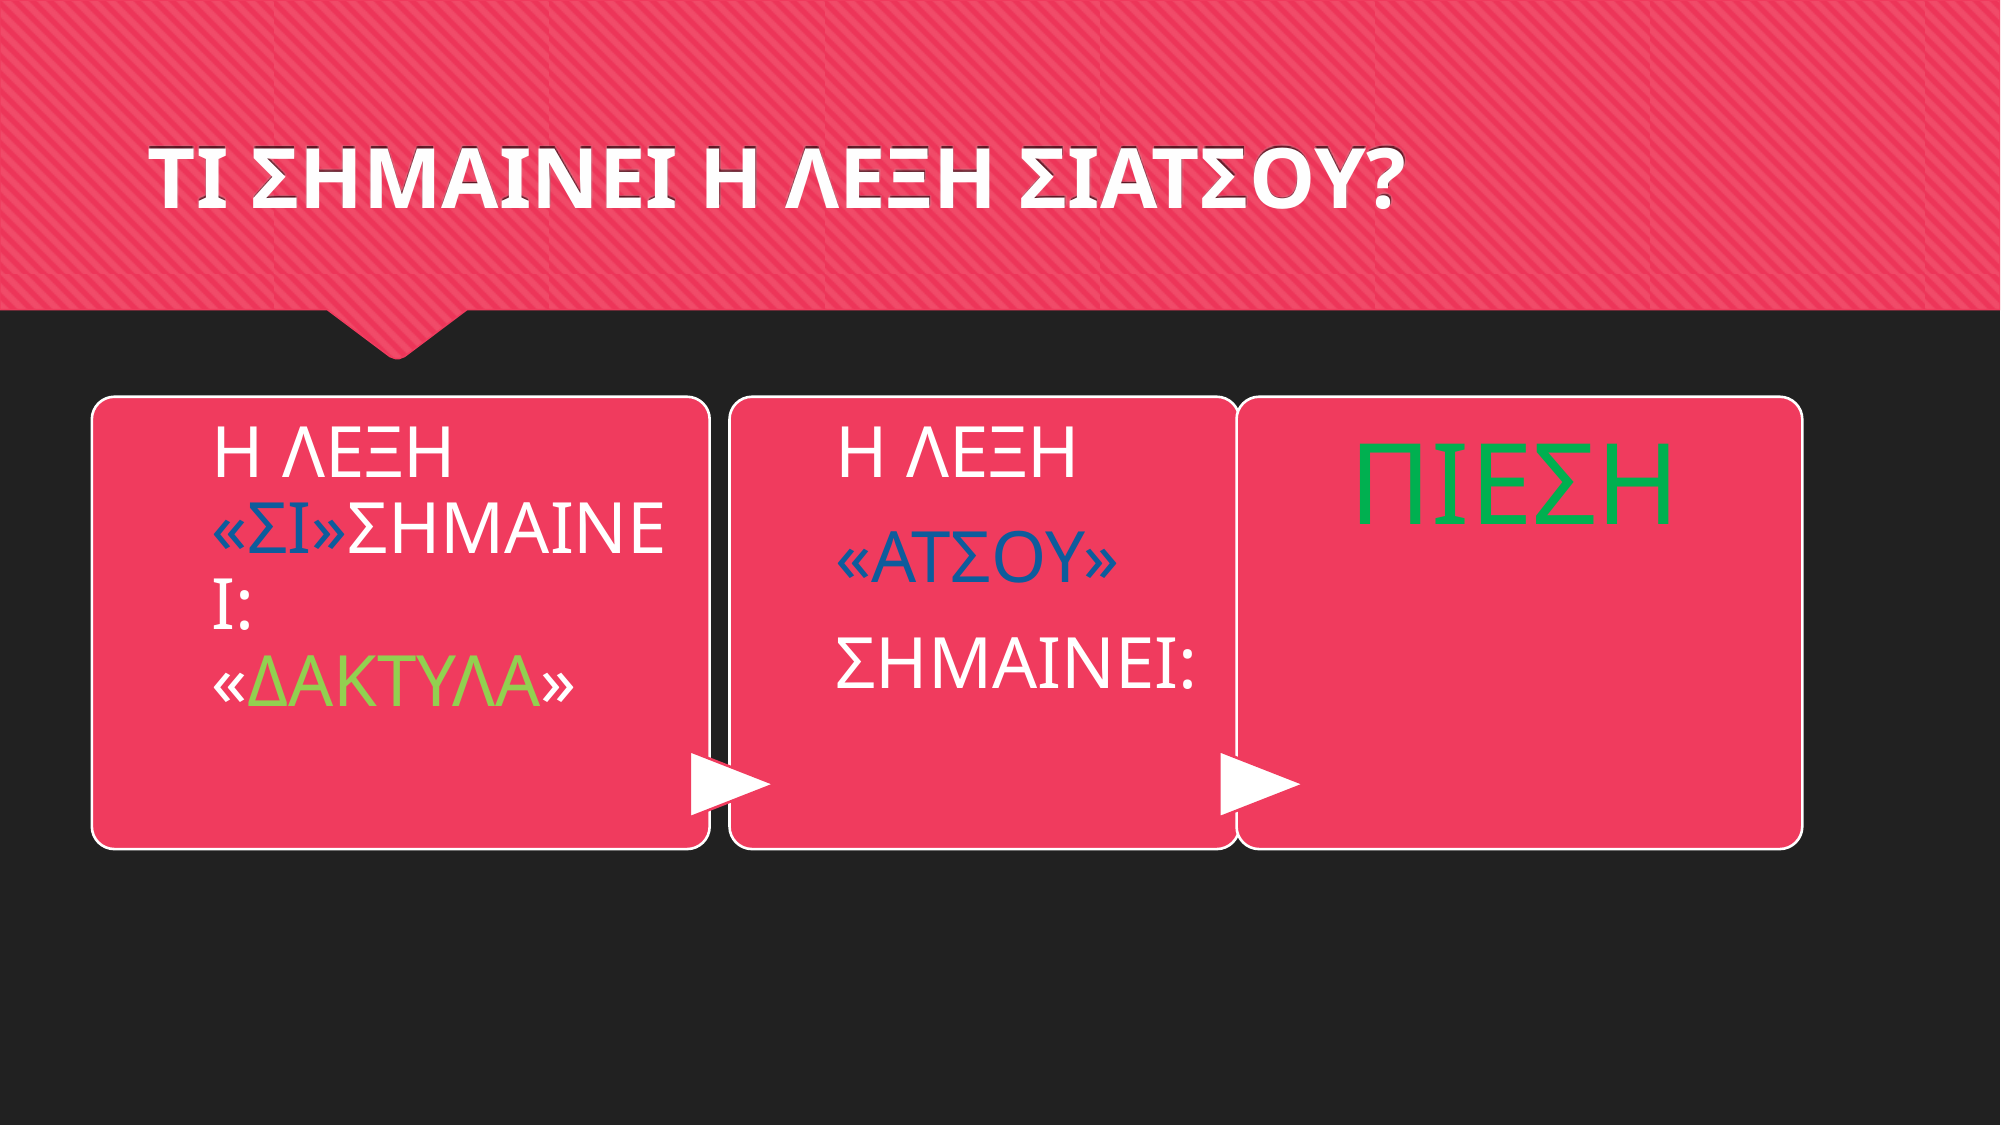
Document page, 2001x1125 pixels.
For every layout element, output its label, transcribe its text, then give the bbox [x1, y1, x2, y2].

text_box ΠΙΕΣΗ [1349, 396, 1772, 850]
text_box [1216, 396, 1349, 850]
text_box Η ΛΕΞΗ «ΑΤΣΟΥ» ΣΗΜΑΙΝΕΙ: [835, 396, 1216, 850]
text_box Η ΛΕΞΗ «ΣΙ»ΣΗΜΑΙΝΕΙ: «ΔΑΚΤΥΛΑ» [211, 396, 672, 850]
title ΤΙ ΣΗΜΑΙΝΕΙ Η ΛΕΞΗ ΣΙΑΤΣΟΥ? [132, 73, 1868, 233]
text_box [672, 396, 835, 850]
text_box [91, 396, 211, 850]
text_box [1772, 396, 1803, 850]
